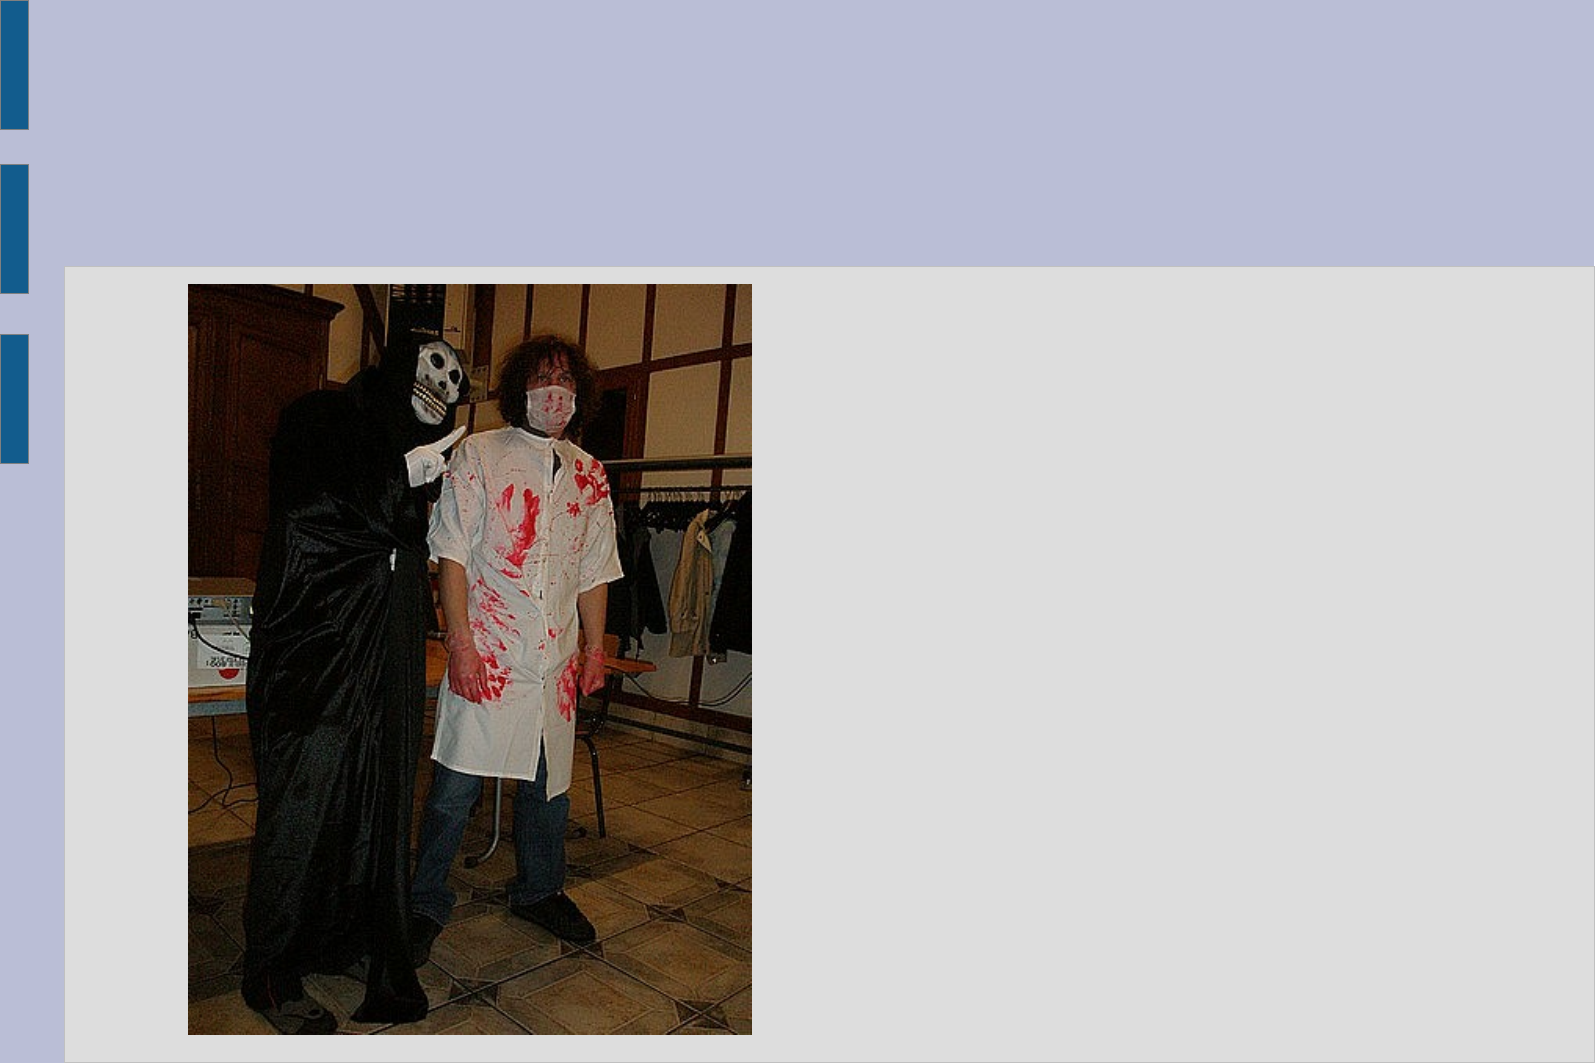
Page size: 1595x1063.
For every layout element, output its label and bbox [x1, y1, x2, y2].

picture [188, 284, 752, 1035]
